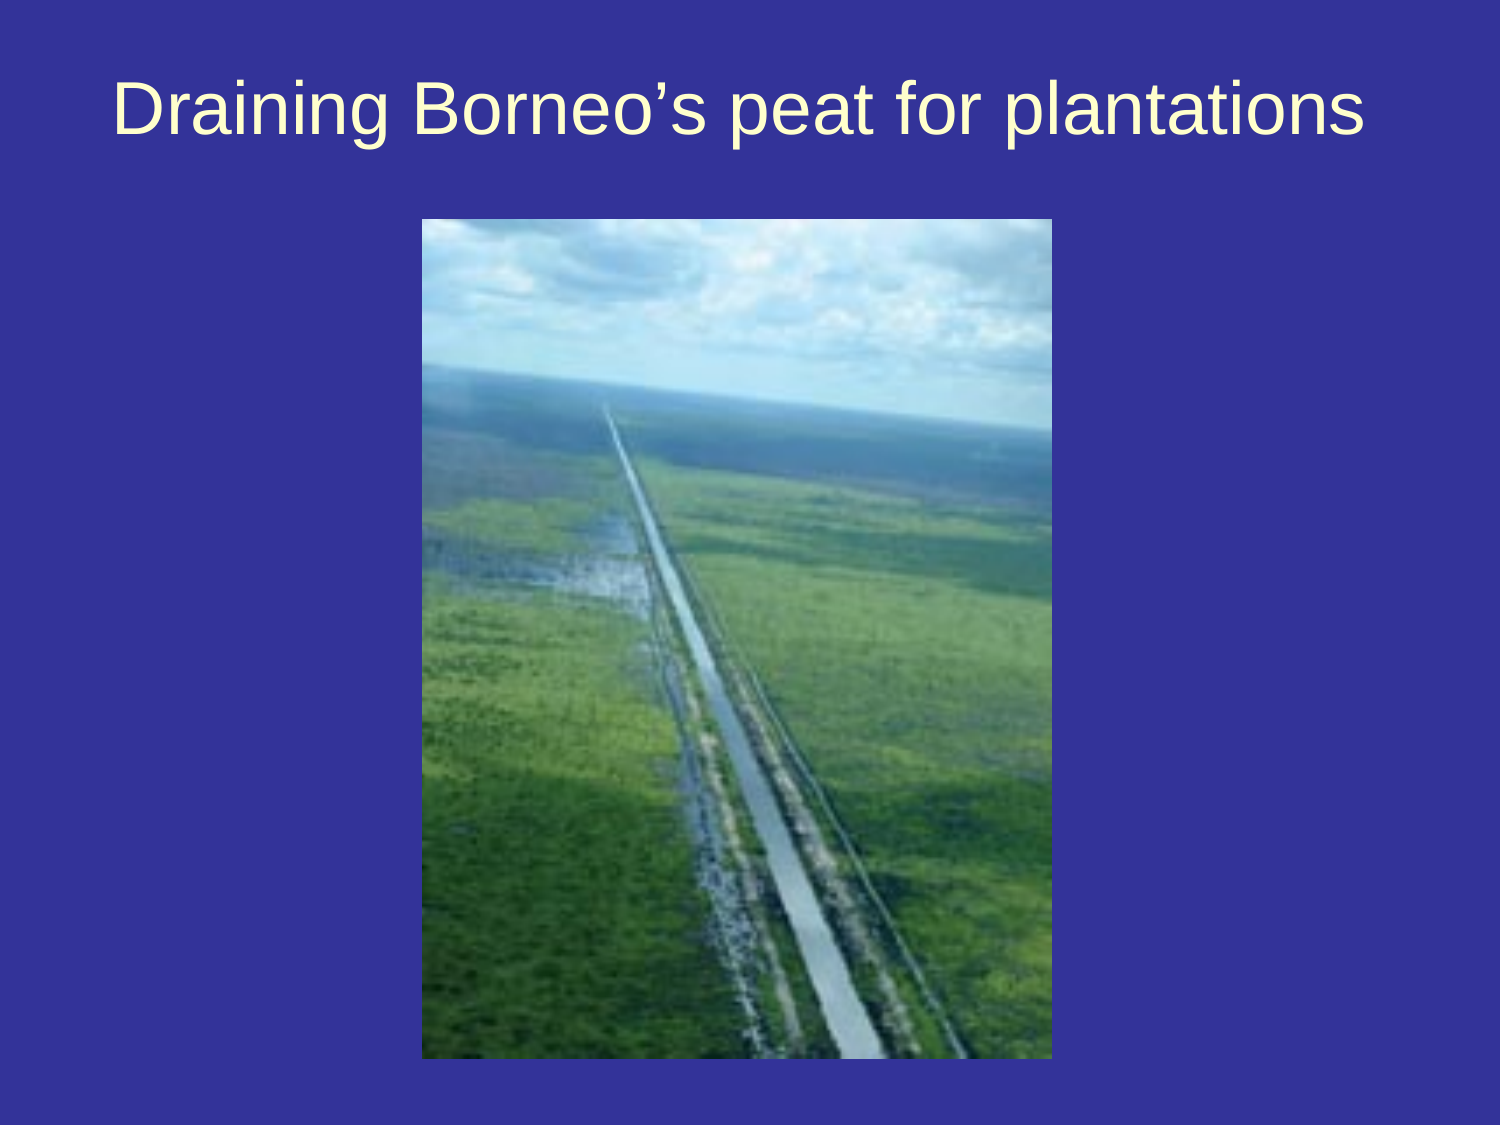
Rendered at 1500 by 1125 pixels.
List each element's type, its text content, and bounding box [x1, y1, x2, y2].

title Draining Borneo’s peat for plantations [75, 45, 1426, 173]
picture [422, 219, 1052, 1059]
